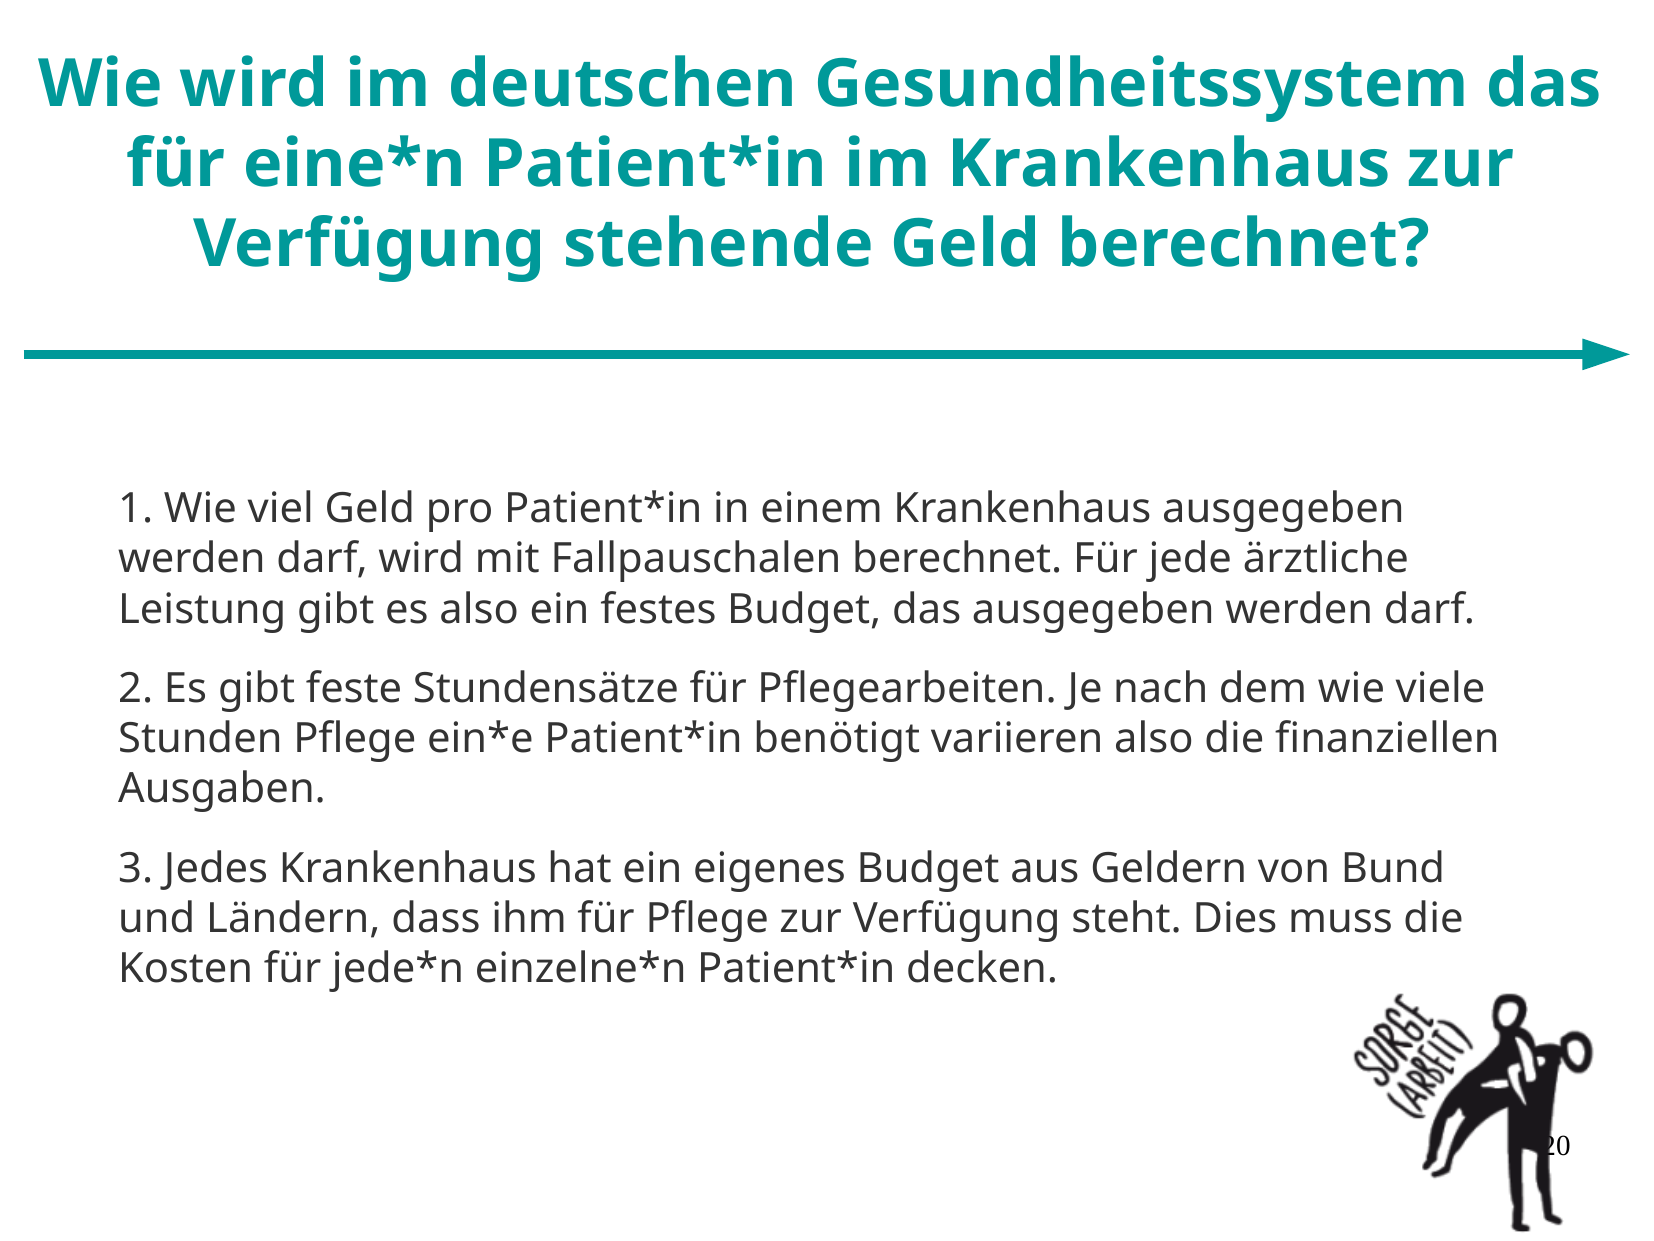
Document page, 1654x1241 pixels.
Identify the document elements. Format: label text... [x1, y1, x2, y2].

title Wie wird im deutschen Gesundheitssystem das für eine*n Patient*in im Krankenhaus zur Verfügung stehende Geld berechnet? [35, 7, 1607, 308]
list 1. Wie viel Geld pro Patient*in in einem Krankenhaus ausgegeben werden darf, wird mit Fallpauschalen berechnet. Für jede ärztliche Leistung gibt es also ein festes Budget, das ausgegeben werden darf. 2. Es gibt feste Stundensätze für Pflegearbeiten. Je nach dem wie viele Stunden Pflege ein*e Patient*in benötigt variieren also die finanziellen Ausgaben. 3. Jedes Krankenhaus hat ein eigenes Budget aus Geldern von Bund und Ländern, dass ihm für Pflege zur Verfügung steht. Dies muss die Kosten für jede*n einzelne*n Patient*in decken. [118, 401, 1524, 1134]
picture [1281, 925, 1654, 1241]
